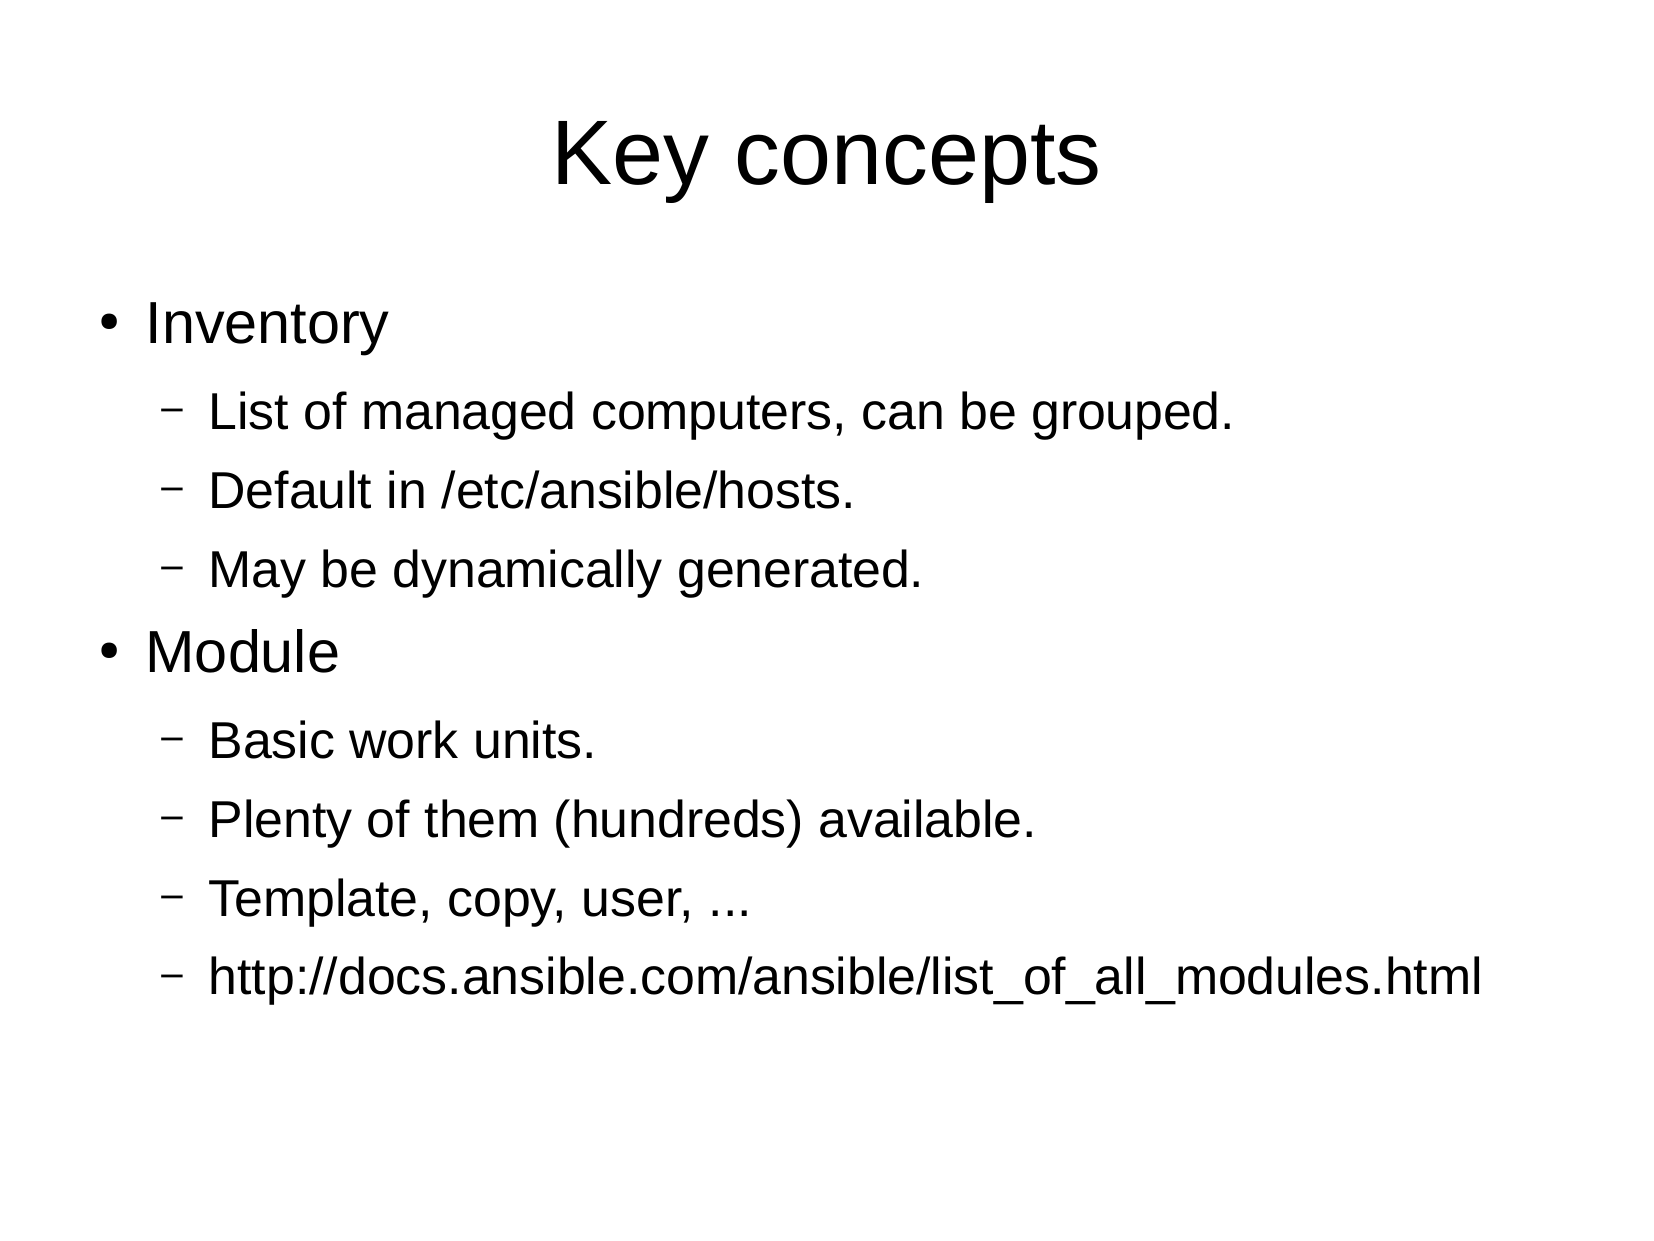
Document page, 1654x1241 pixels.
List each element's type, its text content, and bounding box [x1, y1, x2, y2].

list Inventory List of managed computers, can be grouped. Default in /etc/ansible/hosts. May be dynamically generated. Module Basic work units. Plenty of them (hundreds) available. Template, copy, user, ... http://docs.ansible.com/ansible/list_of_all_modules.html [82, 290, 1571, 1010]
title Key concepts [82, 49, 1571, 257]
